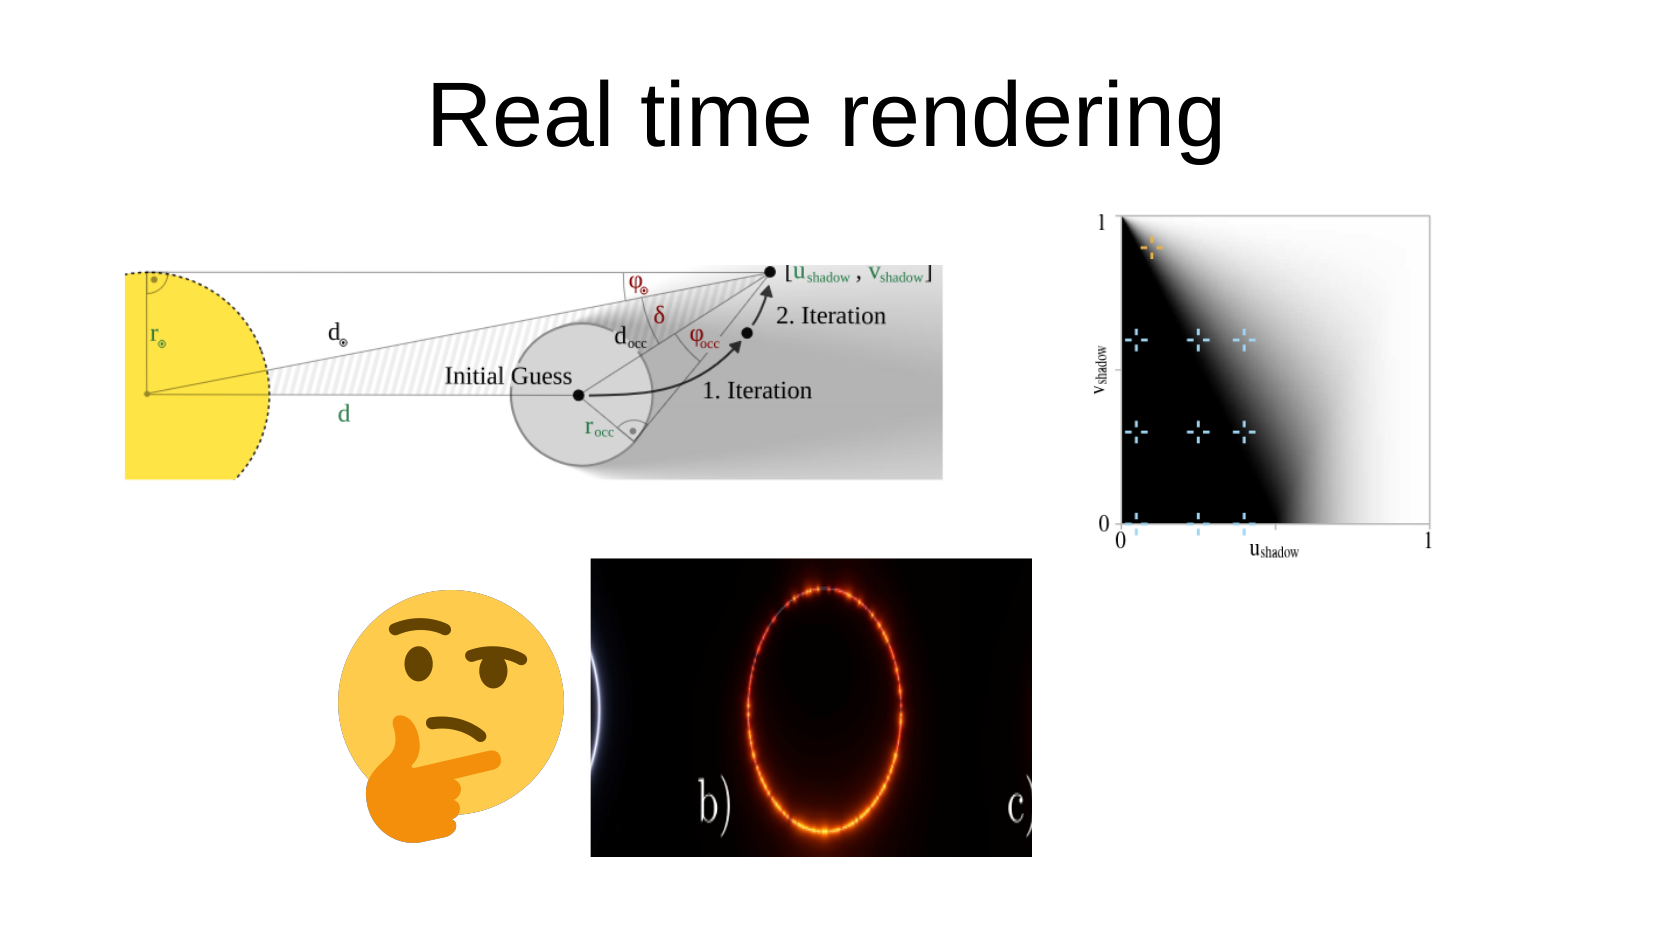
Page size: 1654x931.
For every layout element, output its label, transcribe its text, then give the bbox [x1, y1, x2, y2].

title Real time rendering [82, 37, 1571, 193]
picture [324, 590, 578, 843]
picture [118, 265, 945, 485]
picture [590, 557, 1032, 857]
picture [1092, 206, 1447, 569]
